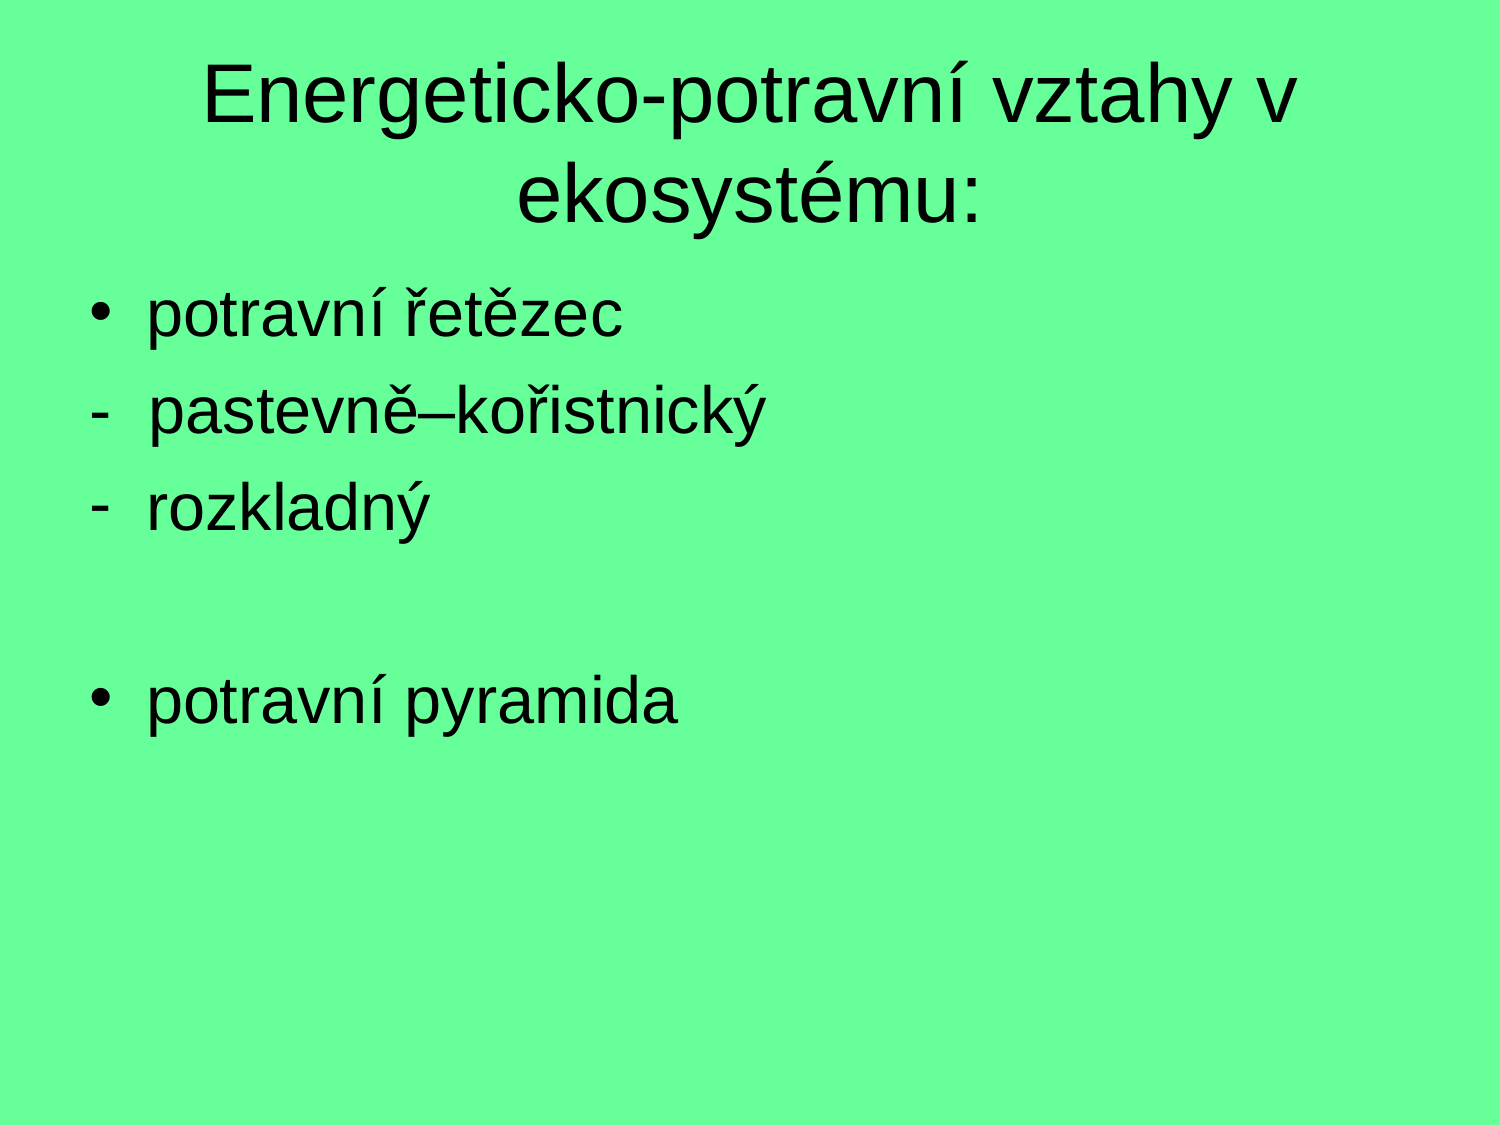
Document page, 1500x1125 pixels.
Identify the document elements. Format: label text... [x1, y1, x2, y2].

title Energeticko-potravní vztahy v ekosystému: [75, 31, 1426, 247]
list potravní řetězec - pastevně–kořistnický rozkladný potravní pyramida [75, 262, 1426, 1006]
